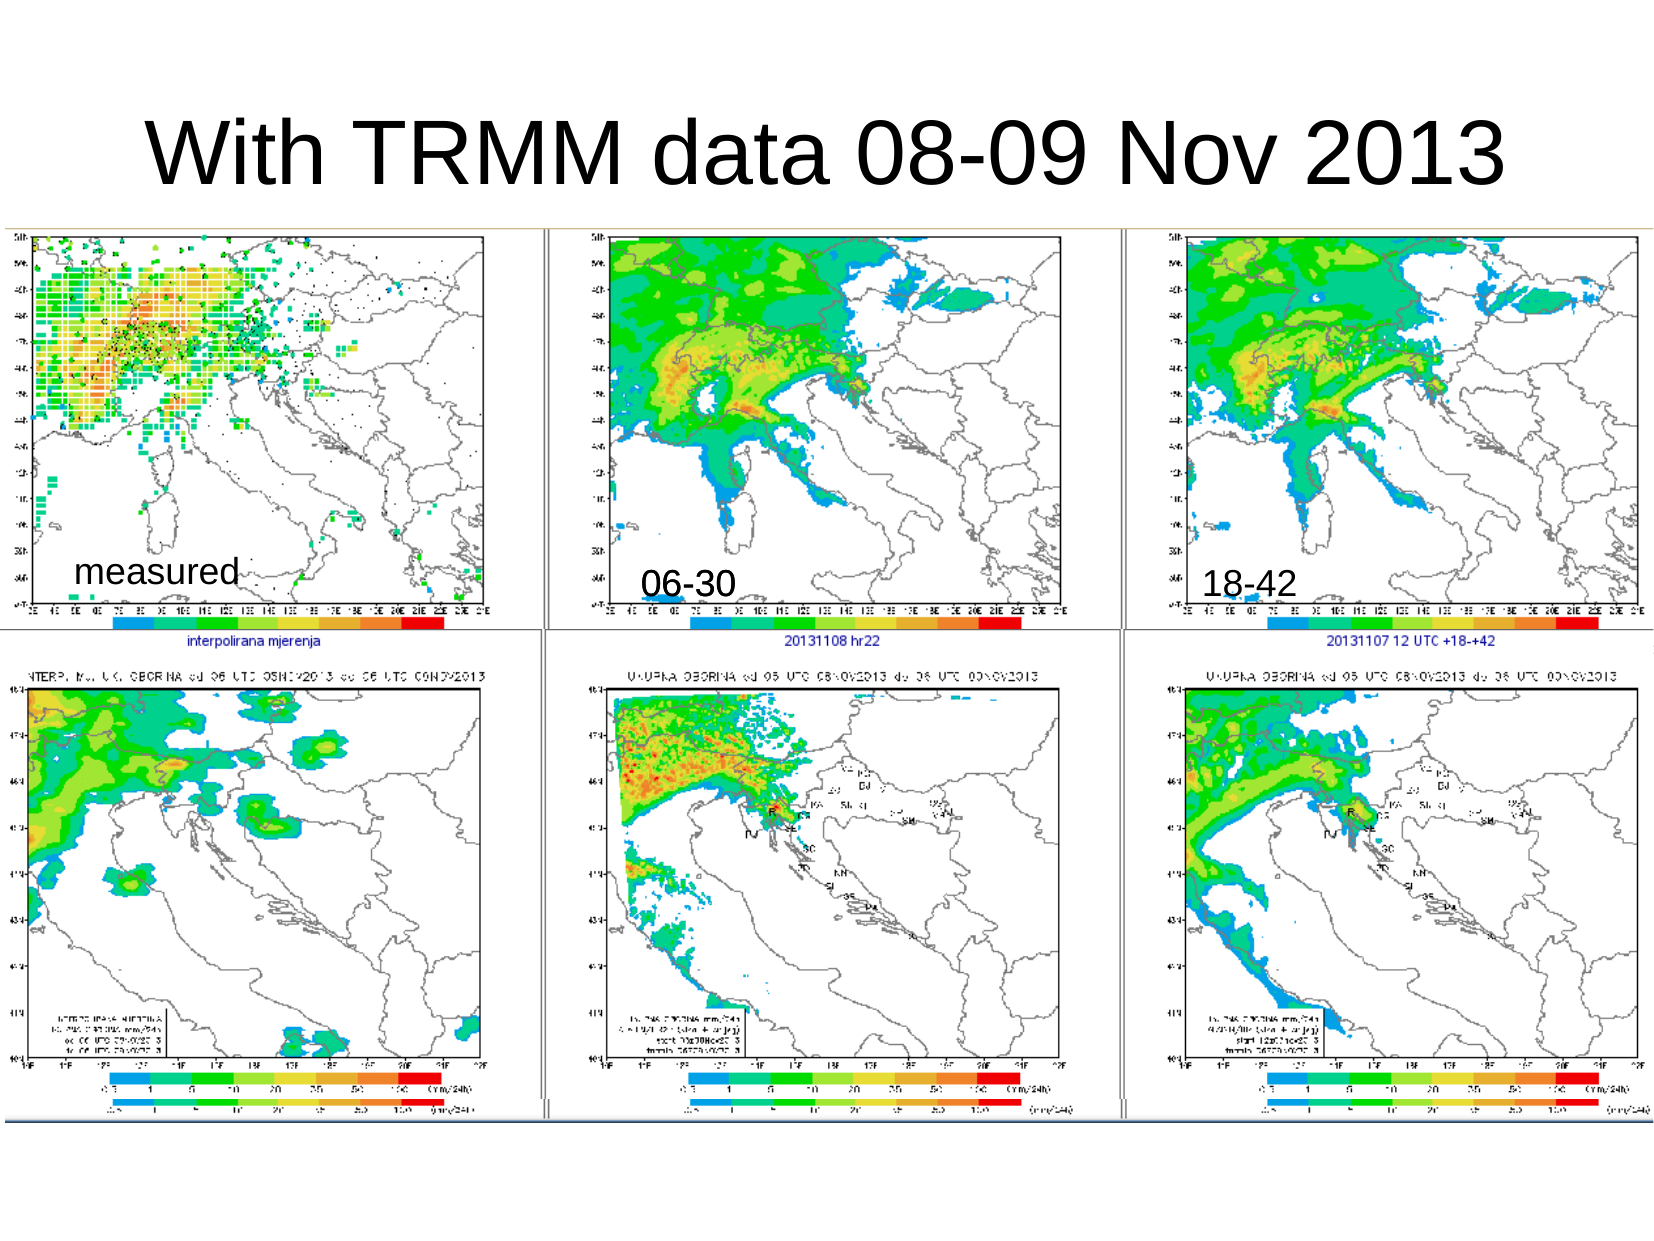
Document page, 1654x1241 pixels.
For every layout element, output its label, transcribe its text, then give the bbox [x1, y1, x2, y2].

title With TRMM data 08-09 Nov 2013 [82, 49, 1571, 228]
text_box 18-42 [1187, 555, 1313, 612]
text_box 06-30 [626, 555, 752, 612]
picture [0, 228, 1654, 1123]
text_box measured [59, 543, 256, 601]
